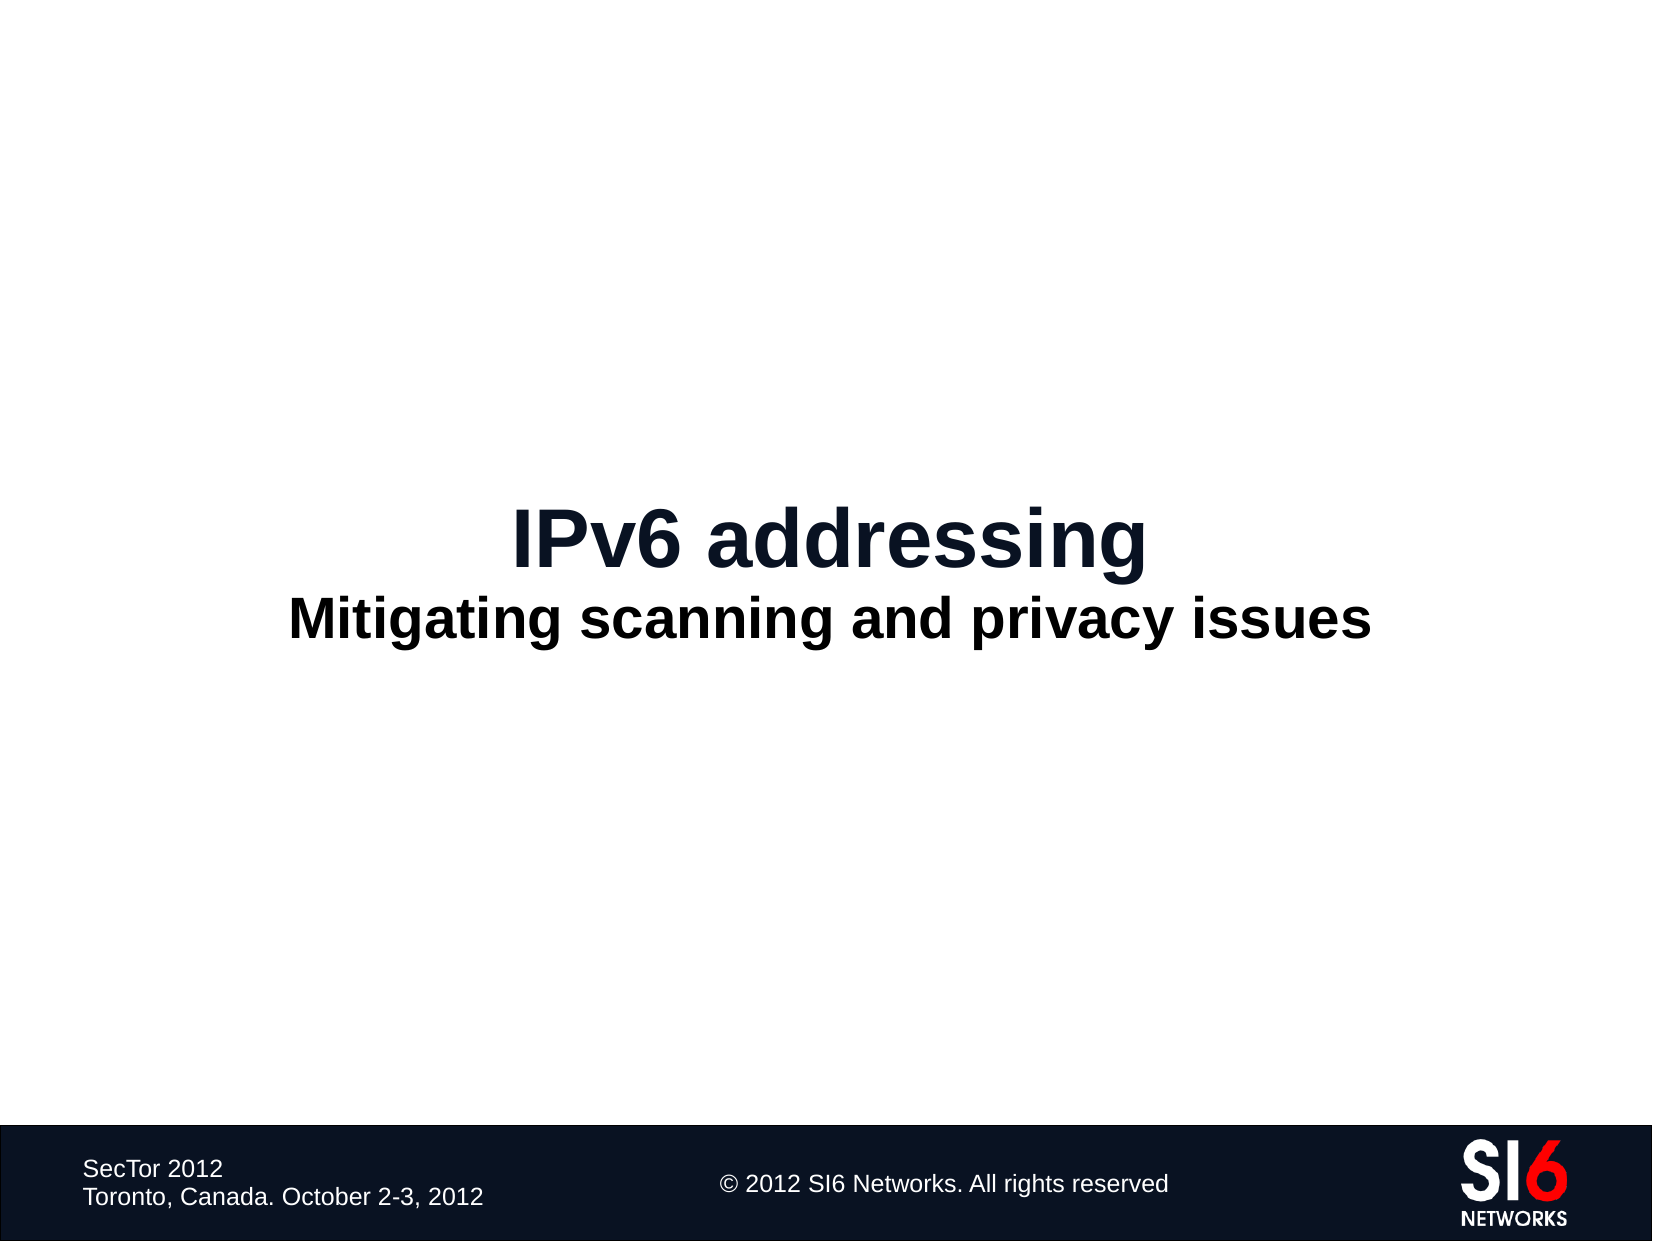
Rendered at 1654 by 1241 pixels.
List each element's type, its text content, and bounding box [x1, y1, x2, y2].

title IPv6 addressing Mitigating scanning and privacy issues [86, 467, 1576, 676]
picture [1461, 1139, 1567, 1226]
